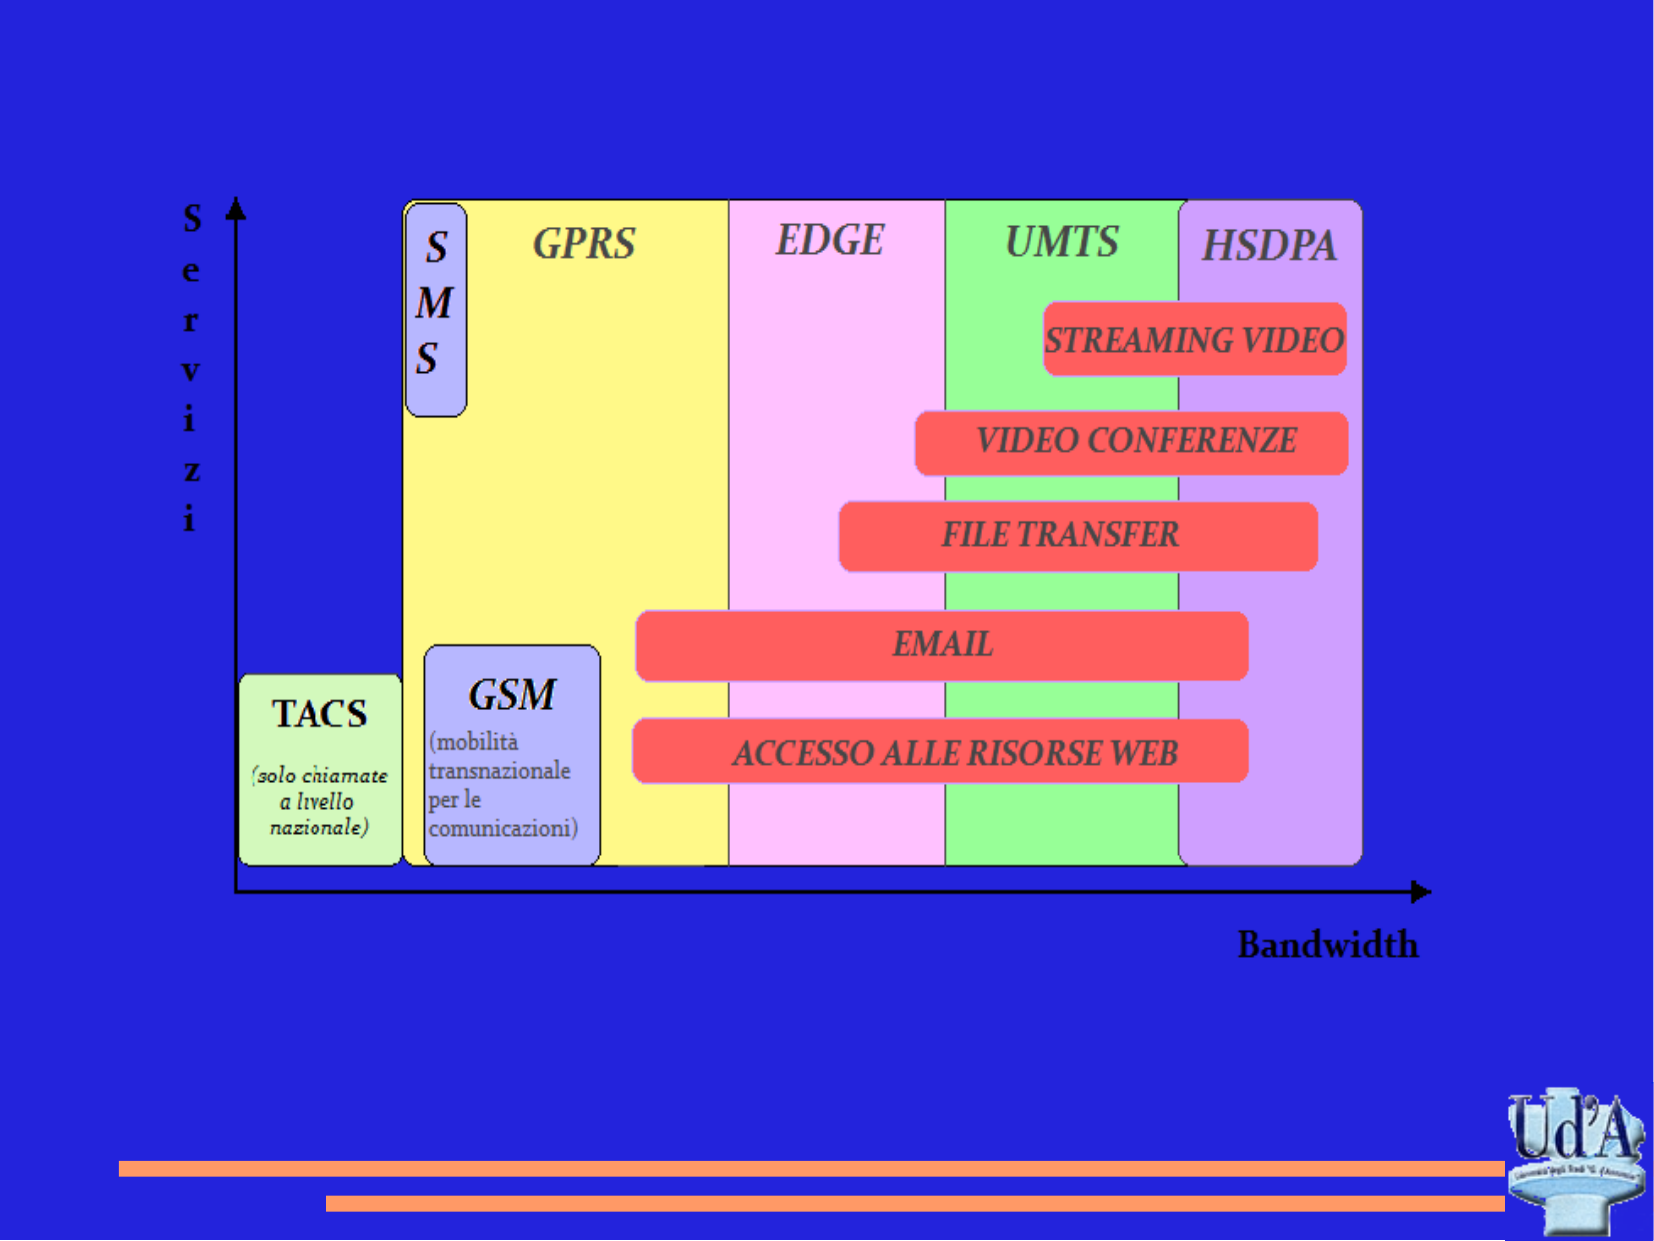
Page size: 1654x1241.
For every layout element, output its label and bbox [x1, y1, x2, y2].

picture [177, 178, 1447, 975]
picture [1505, 1082, 1654, 1241]
